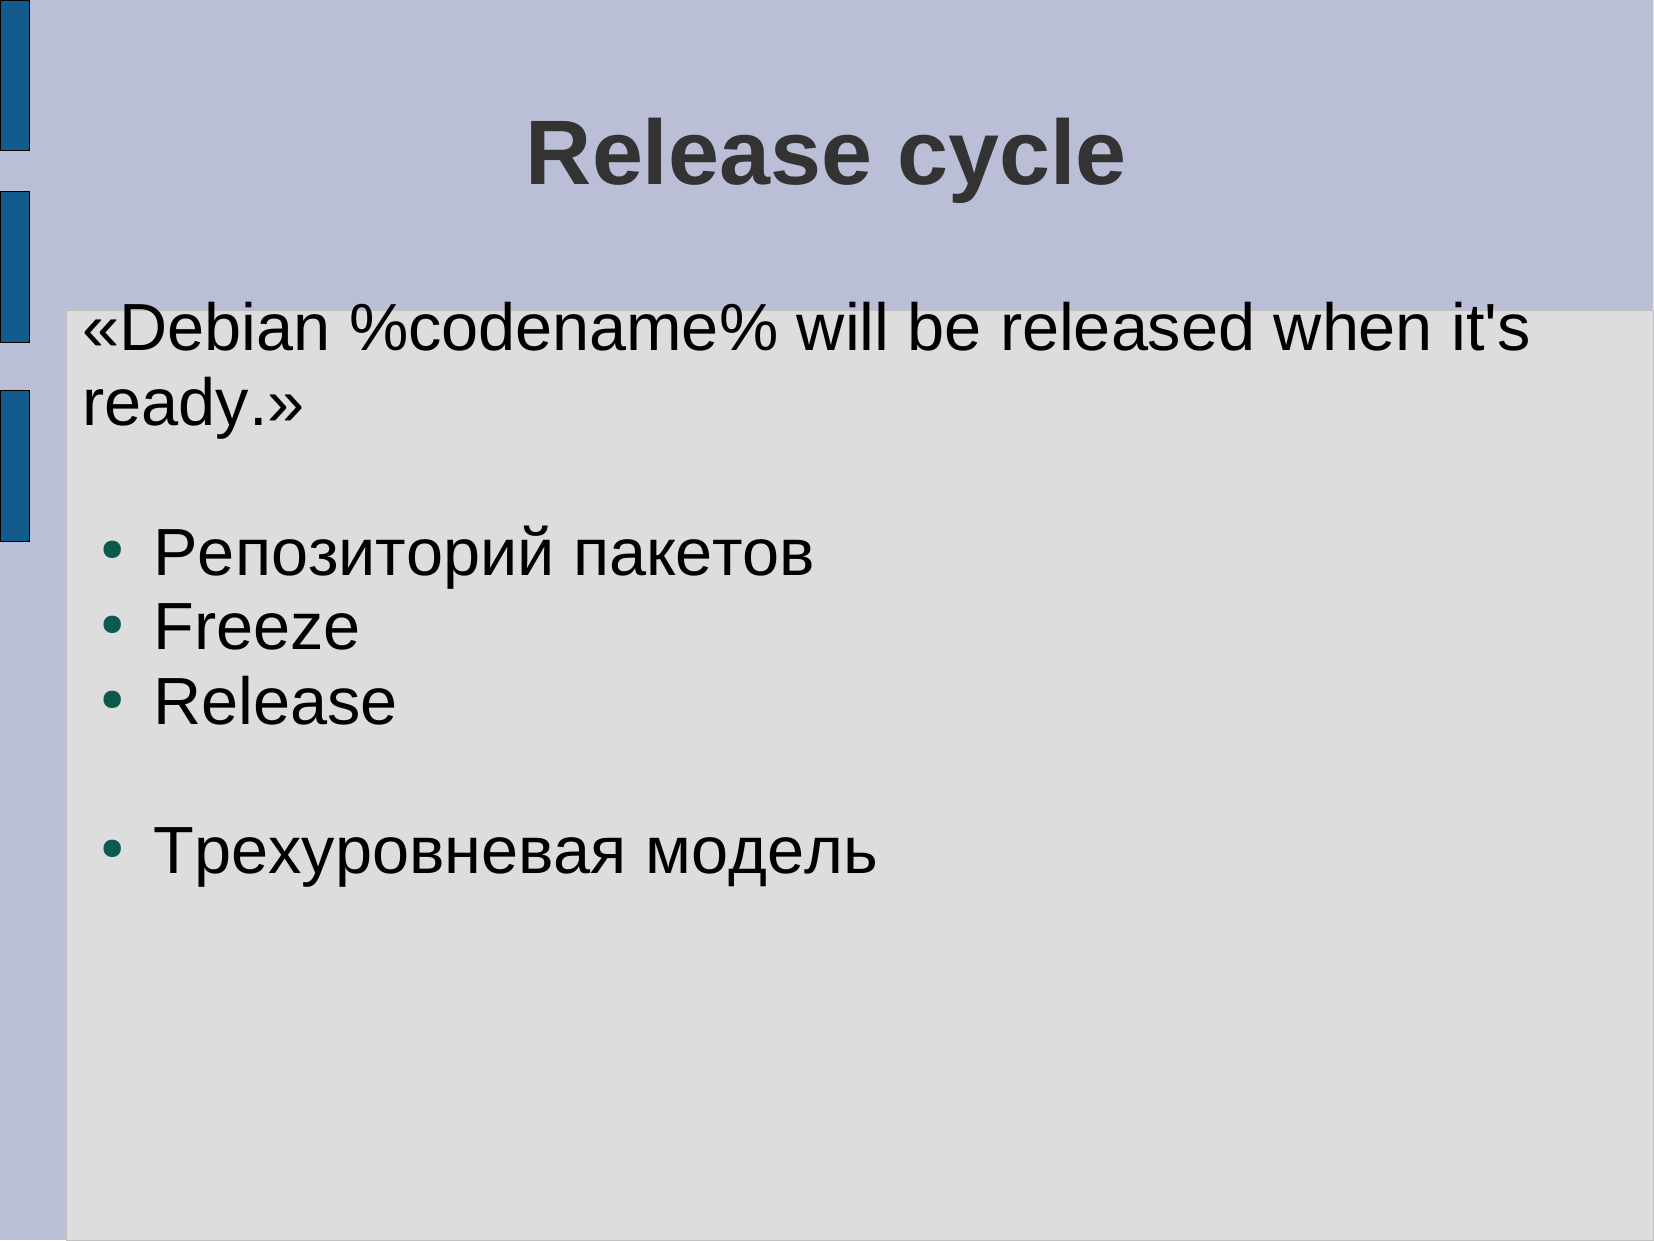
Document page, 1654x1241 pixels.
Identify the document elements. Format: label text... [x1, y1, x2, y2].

list «Debian %codename% will be released when it's ready.» Репозиторий пакетов Freeze Release Трехуровневая модель [82, 290, 1571, 1109]
title Release cycle [82, 56, 1571, 250]
